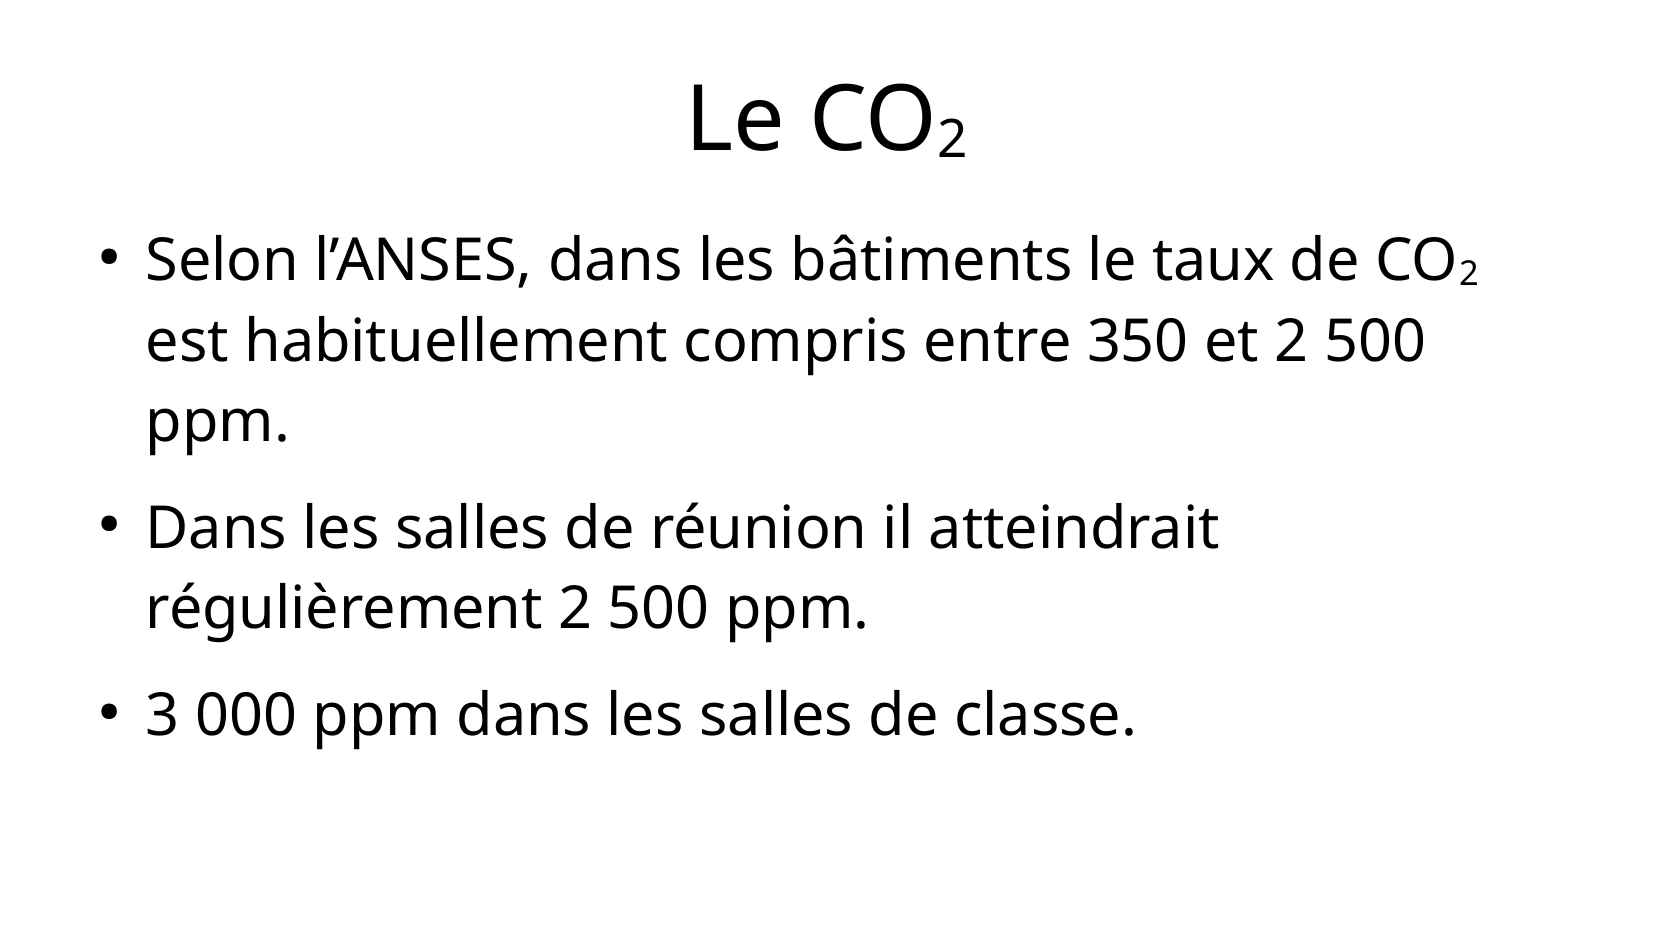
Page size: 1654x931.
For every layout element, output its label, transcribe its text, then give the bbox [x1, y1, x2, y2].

list Selon l’ANSES, dans les bâtiments le taux de CO2 est habituellement compris entre 350 et 2 500 ppm. Dans les salles de réunion il atteindrait régulièrement 2 500 ppm. 3 000 ppm dans les salles de classe. [82, 217, 1571, 758]
title Le CO2 [82, 37, 1571, 193]
